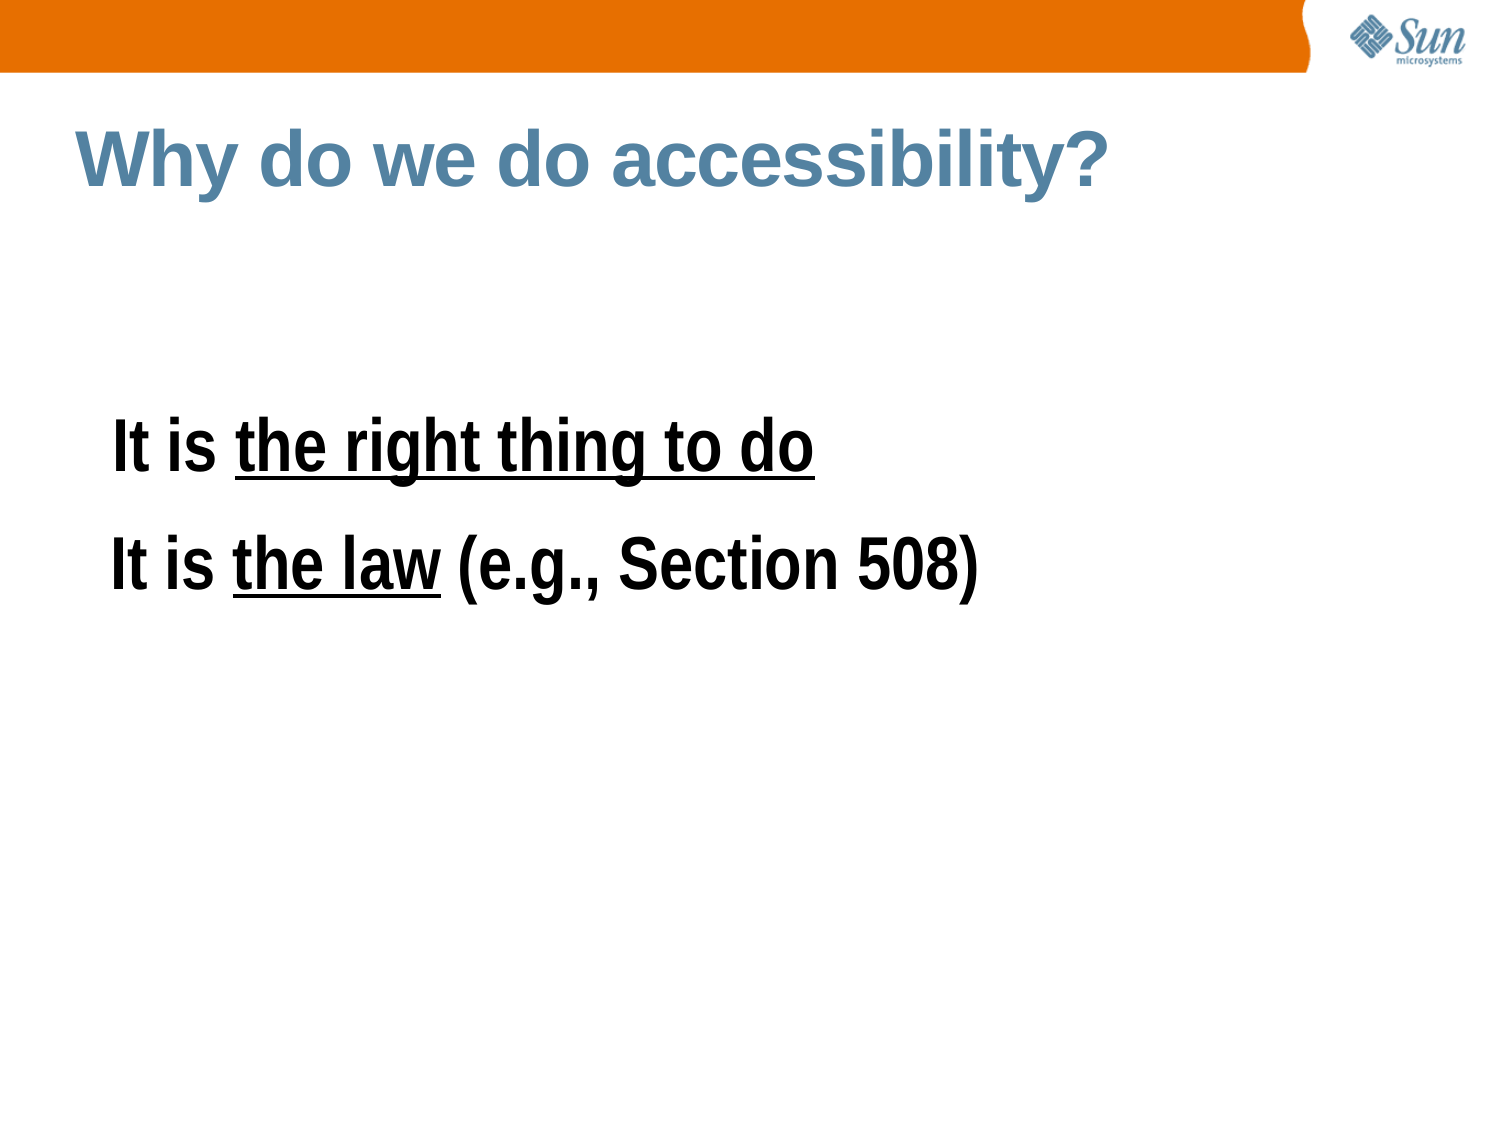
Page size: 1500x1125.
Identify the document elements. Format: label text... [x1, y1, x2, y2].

text_box It is the law (e.g., Section 508) [110, 530, 1500, 619]
picture [0, 0, 1500, 75]
text_box It is the right thing to do [112, 412, 1351, 501]
title Why do we do accessibility? [75, 122, 1438, 228]
